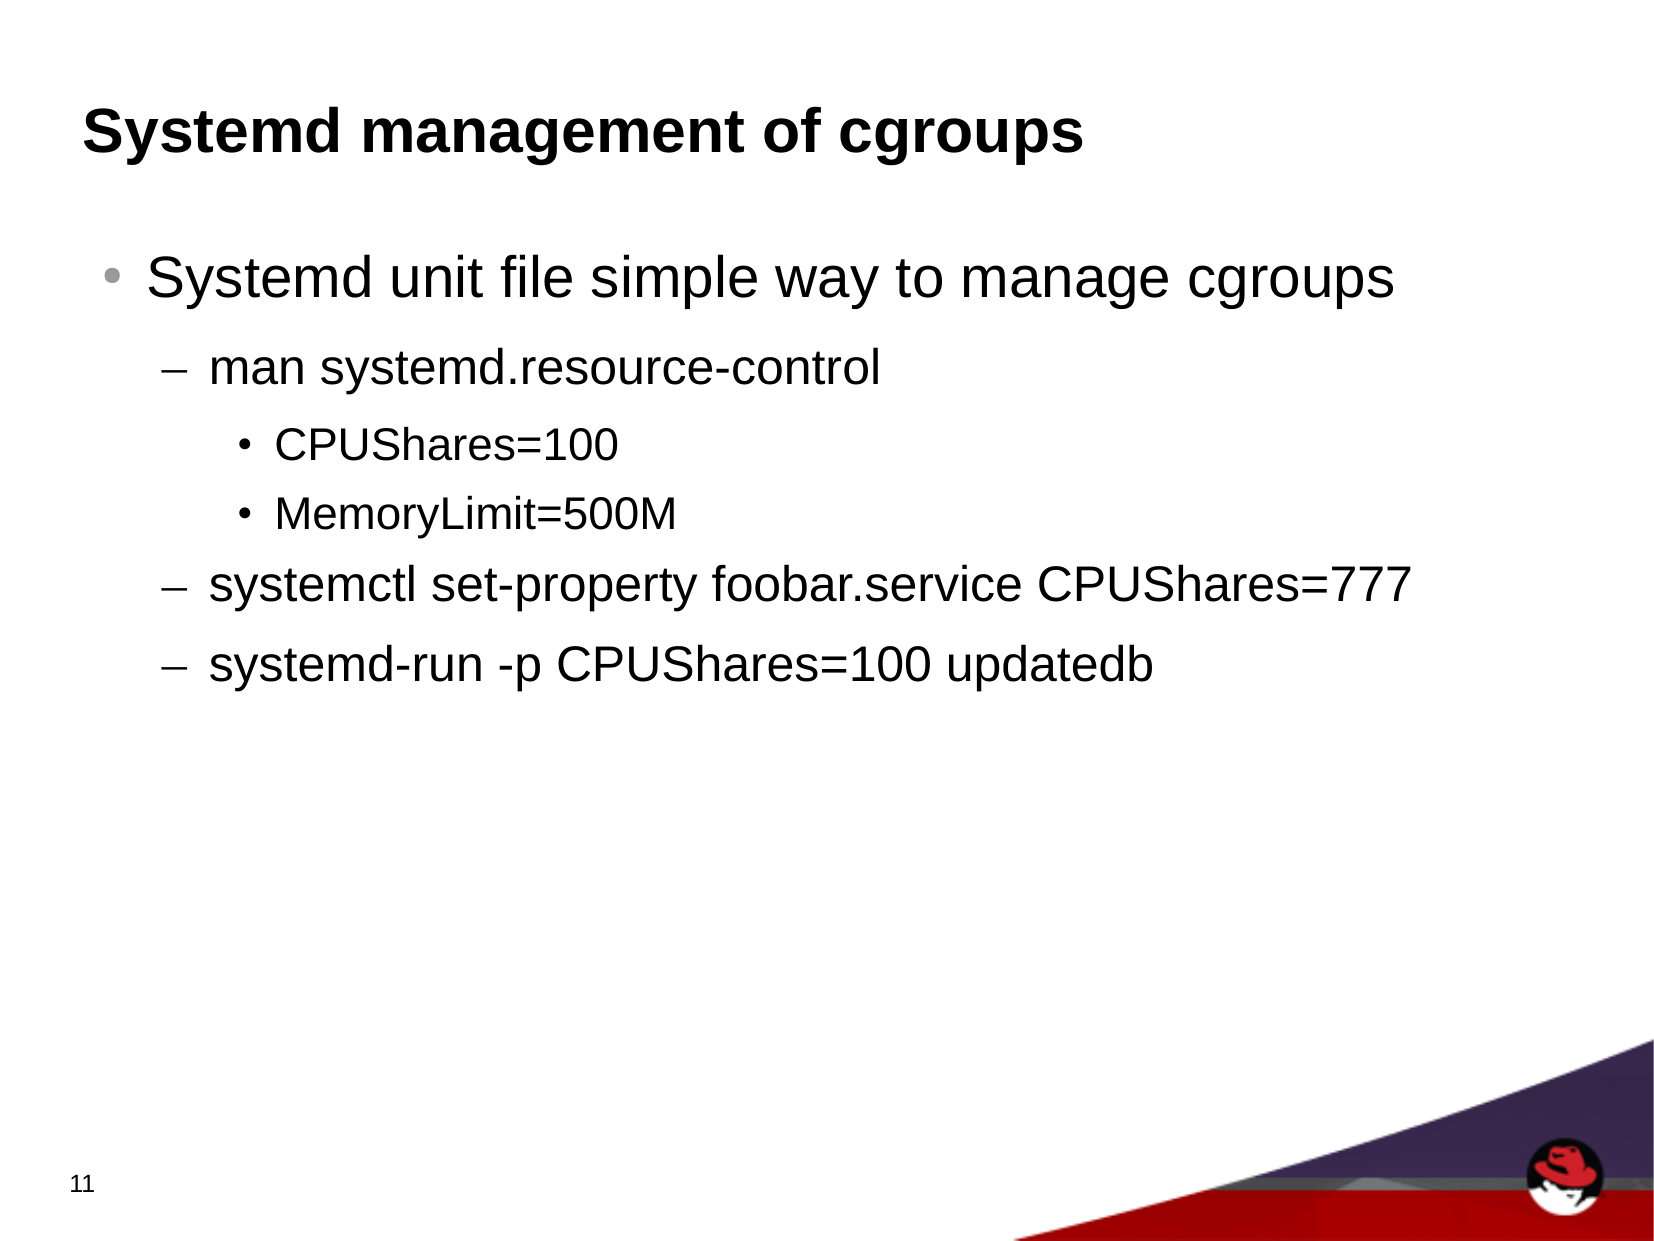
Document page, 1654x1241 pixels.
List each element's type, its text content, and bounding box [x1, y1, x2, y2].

title Systemd management of cgroups [82, 37, 1571, 226]
list Systemd unit file simple way to manage cgroups man systemd.resource-control CPUShares=100 MemoryLimit=500M systemctl set-property foobar.service CPUShares=777 systemd-run -p CPUShares=100 updatedb [86, 244, 1576, 1039]
picture [1012, 1036, 1654, 1241]
